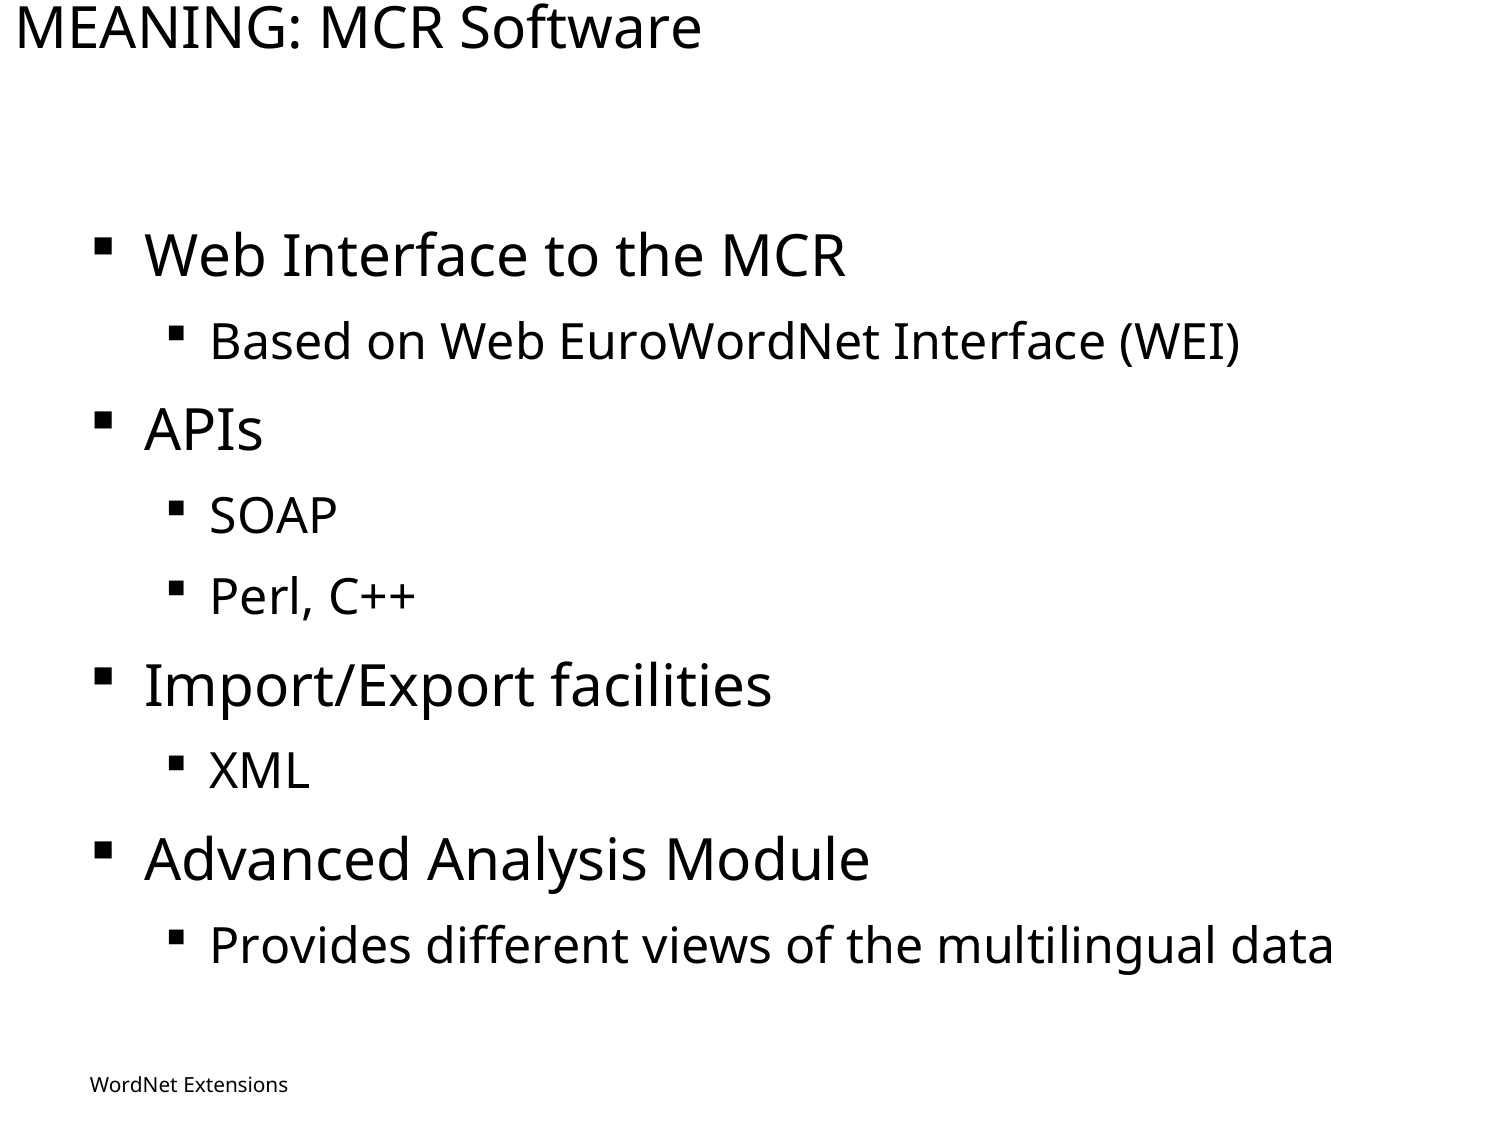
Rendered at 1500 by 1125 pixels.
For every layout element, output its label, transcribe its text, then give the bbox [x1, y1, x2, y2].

list Web Interface to the MCR Based on Web EuroWordNet Interface (WEI) APIs SOAP Perl, C++ Import/Export facilities XML Advanced Analysis Module Provides different views of the multilingual data [75, 112, 1438, 1001]
title MEANING: MCR Software [0, 0, 1500, 70]
